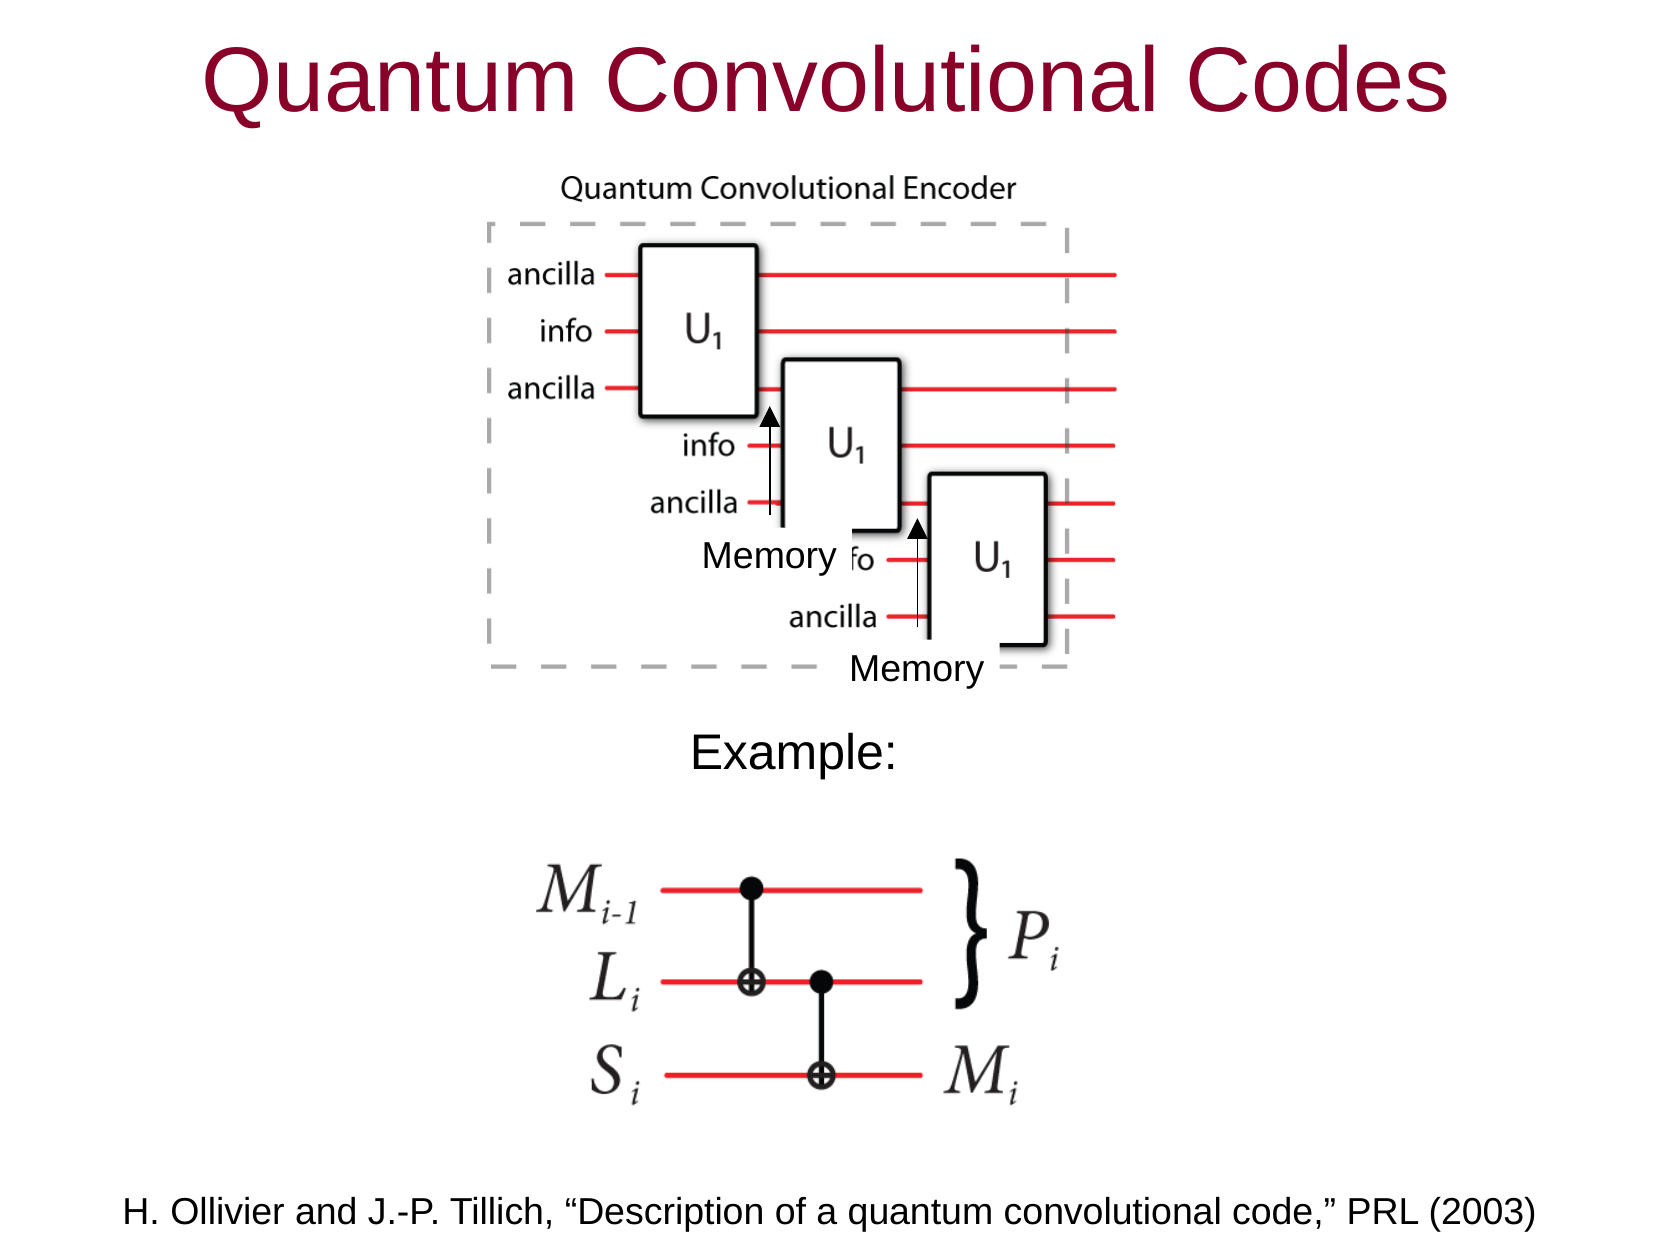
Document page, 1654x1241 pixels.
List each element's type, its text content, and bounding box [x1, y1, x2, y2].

title Quantum Convolutional Codes [0, 0, 1654, 151]
text_box Memory [834, 639, 1000, 697]
text_box Example: [675, 716, 913, 788]
text_box Memory [686, 527, 852, 585]
picture [487, 171, 1117, 669]
text_box H. Ollivier and J.-P. Tillich, “Description of a quantum convolutional code,” PRL (2003) [107, 1182, 1555, 1240]
picture [536, 830, 1059, 1119]
